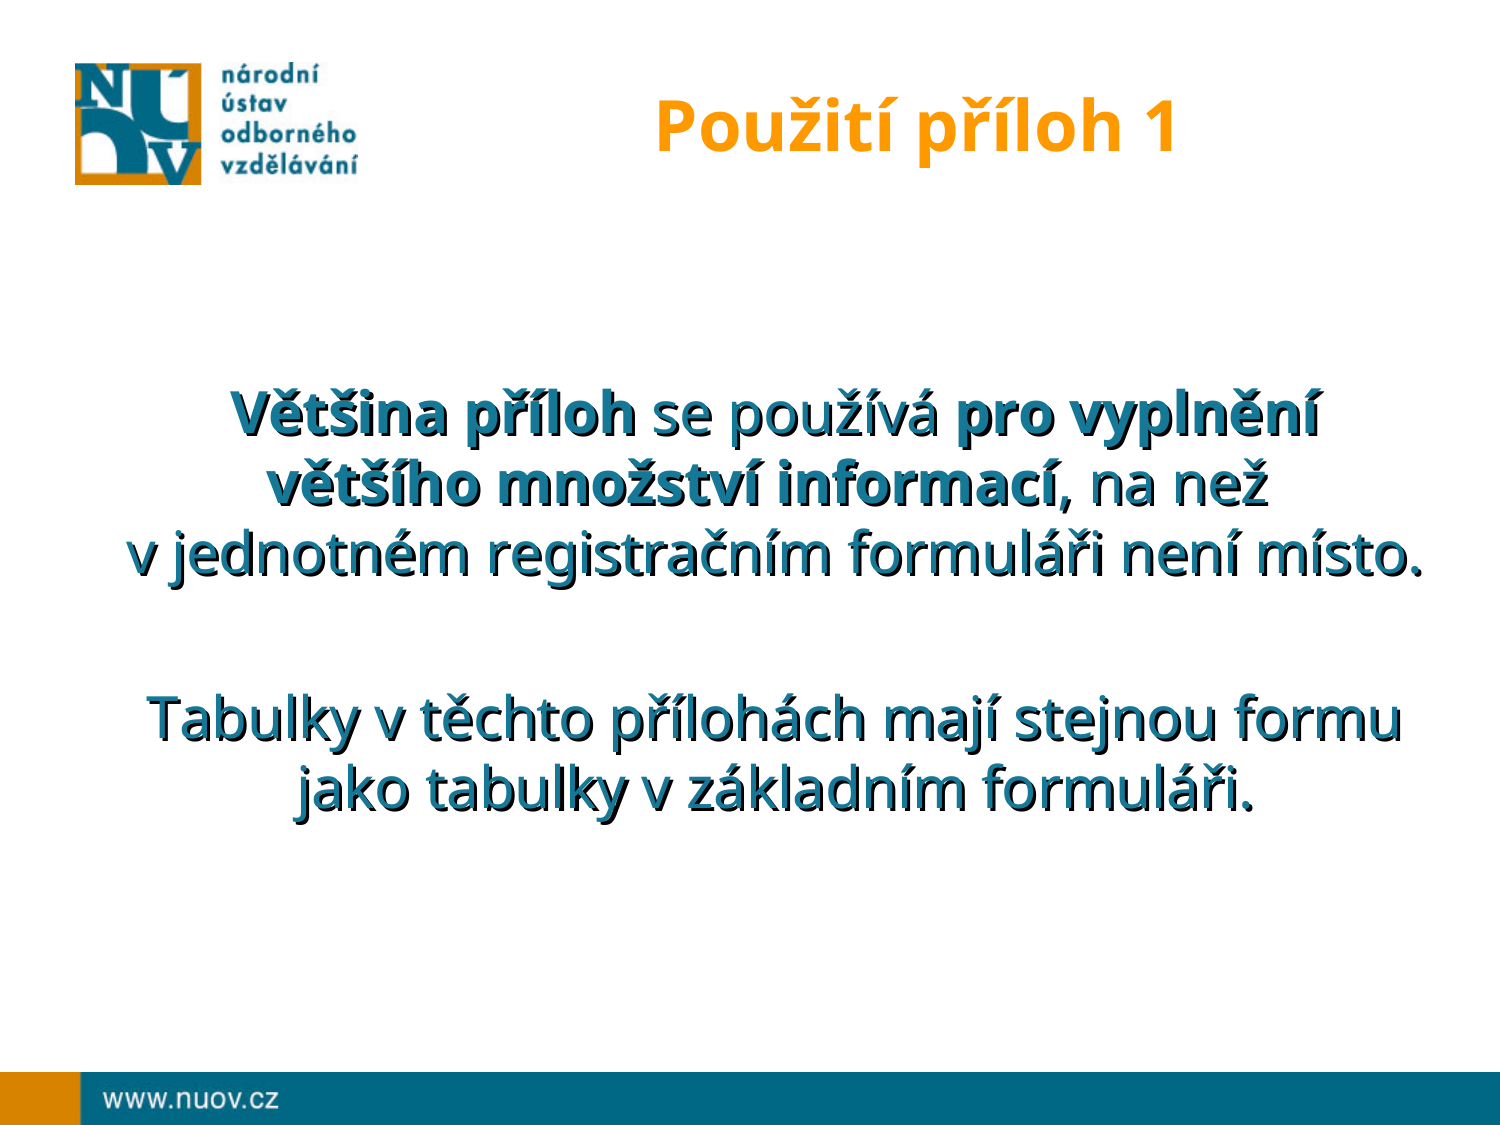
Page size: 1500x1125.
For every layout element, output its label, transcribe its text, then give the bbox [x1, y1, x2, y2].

title Použití příloh 1 [412, 45, 1425, 201]
text_box [75, 62, 358, 185]
text_box Většina příloh se používá pro vyplnění většího množství informací, na než v jednotném registračním formuláři není místo. Tabulky v těchto přílohách mají stejnou formu jako tabulky v základním formuláři. [49, 367, 1500, 828]
text_box [0, 1072, 1500, 1125]
